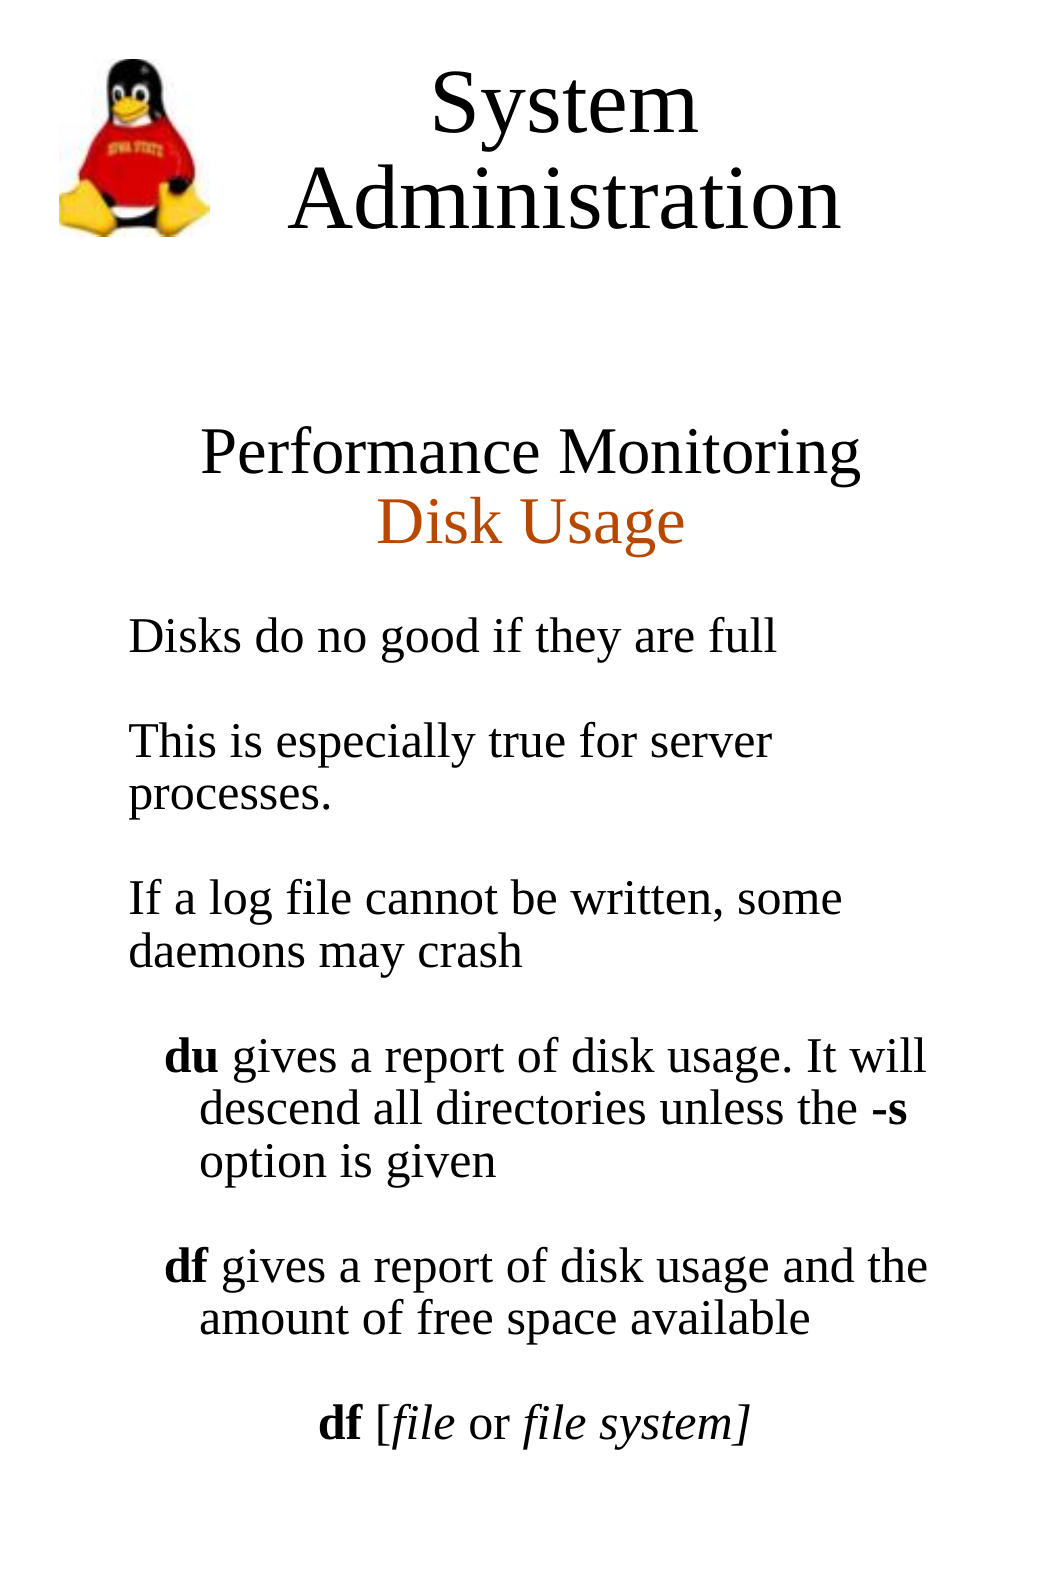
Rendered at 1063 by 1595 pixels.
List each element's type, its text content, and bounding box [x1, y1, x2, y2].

subtitle Performance Monitoring Disk Usage Disks do no good if they are full This is especially true for server processes. If a log file cannot be written, some daemons may crash du gives a report of disk usage. It will descend all directories unless the -s option is given df gives a report of disk usage and the amount of free space available df [file or file system] [128, 192, 936, 1595]
title System Administration [237, 28, 893, 192]
picture [59, 59, 210, 237]
